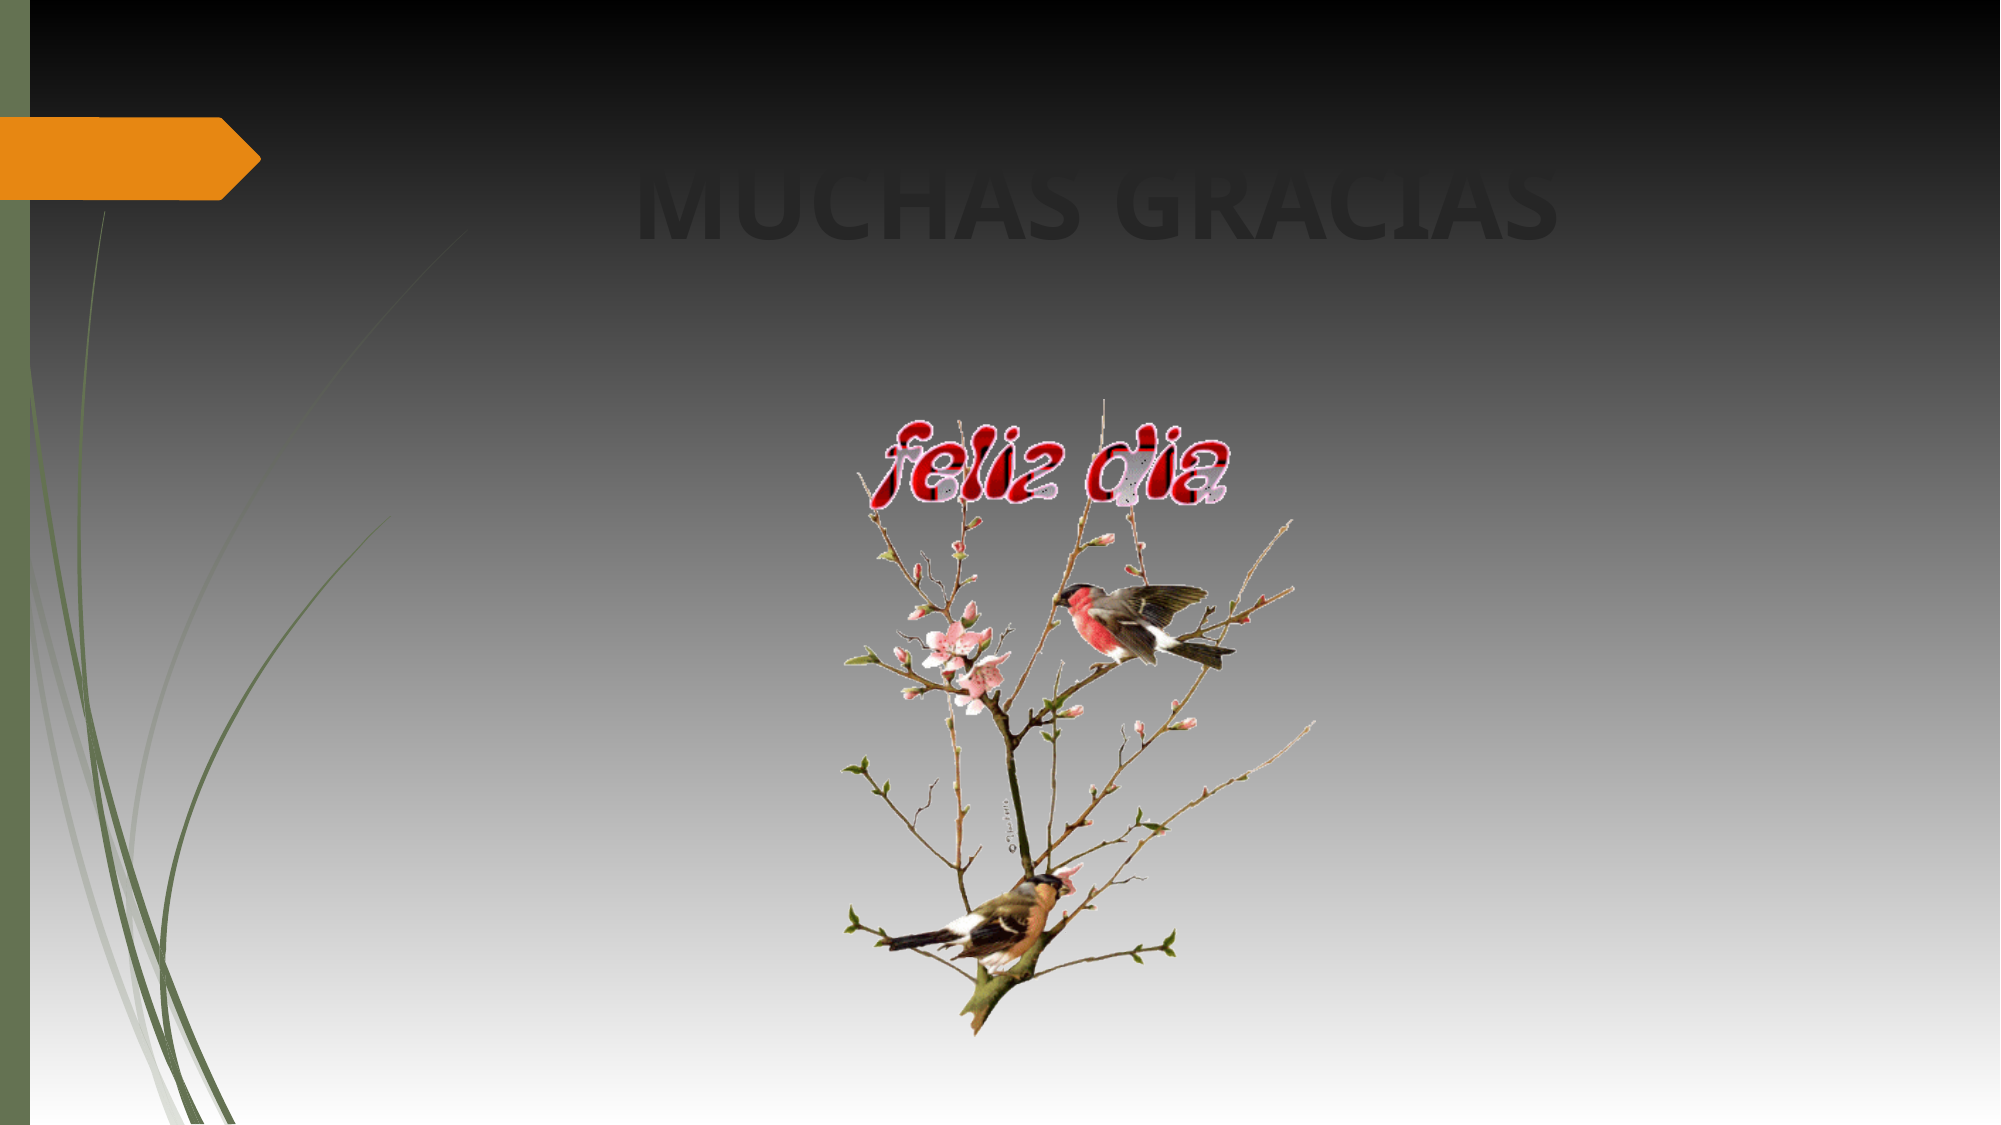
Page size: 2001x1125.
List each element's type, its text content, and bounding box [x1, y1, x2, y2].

title MUCHAS GRACIAS [391, 128, 1803, 346]
picture [840, 399, 1316, 1037]
